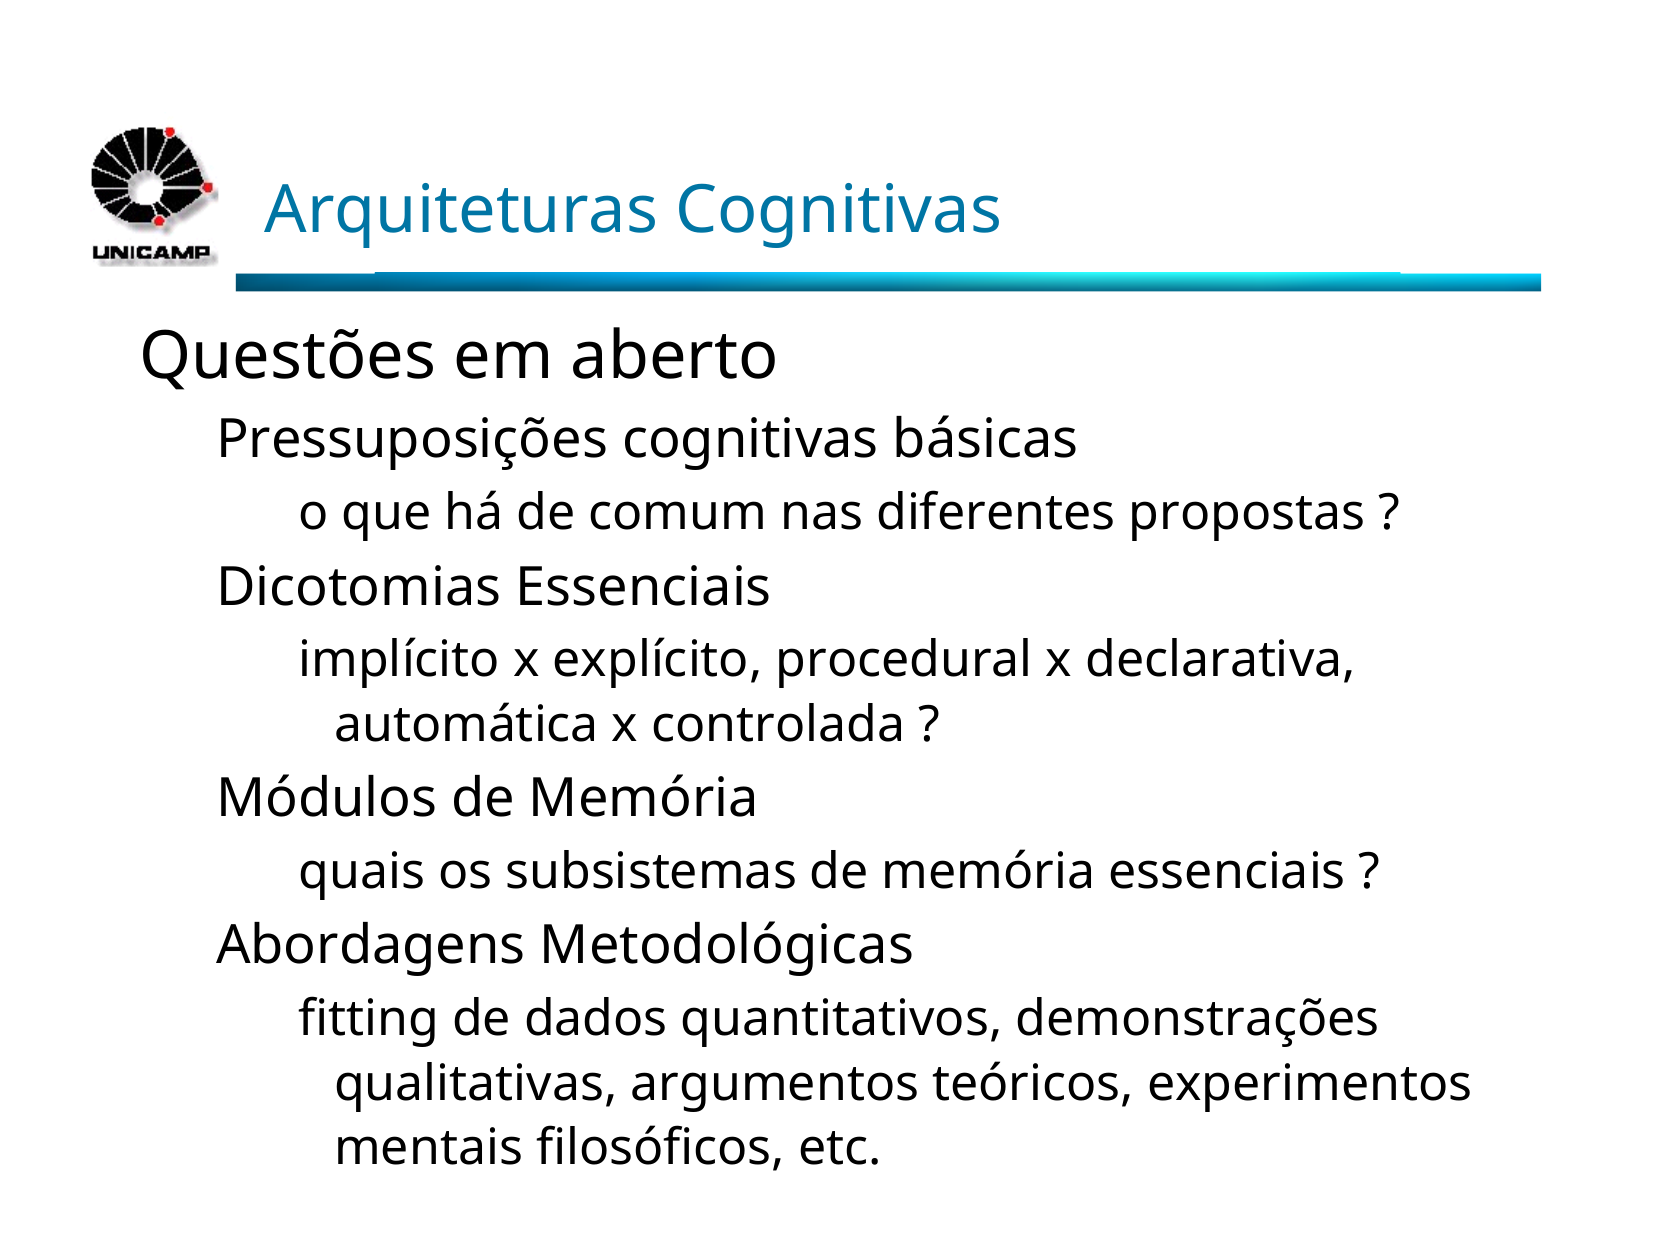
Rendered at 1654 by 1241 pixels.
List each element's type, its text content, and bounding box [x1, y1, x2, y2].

list Questões em aberto Pressuposições cognitivas básicas o que há de comum nas diferentes propostas ? Dicotomias Essenciais implícito x explícito, procedural x declarativa, automática x controlada ? Módulos de Memória quais os subsistemas de memória essenciais ? Abordagens Metodológicas fitting de dados quantitativos, demonstrações qualitativas, argumentos teóricos, experimentos mentais filosóficos, etc. [121, 309, 1534, 1182]
picture [125, 272, 1654, 295]
title Arquiteturas Cognitivas [264, 42, 1534, 250]
